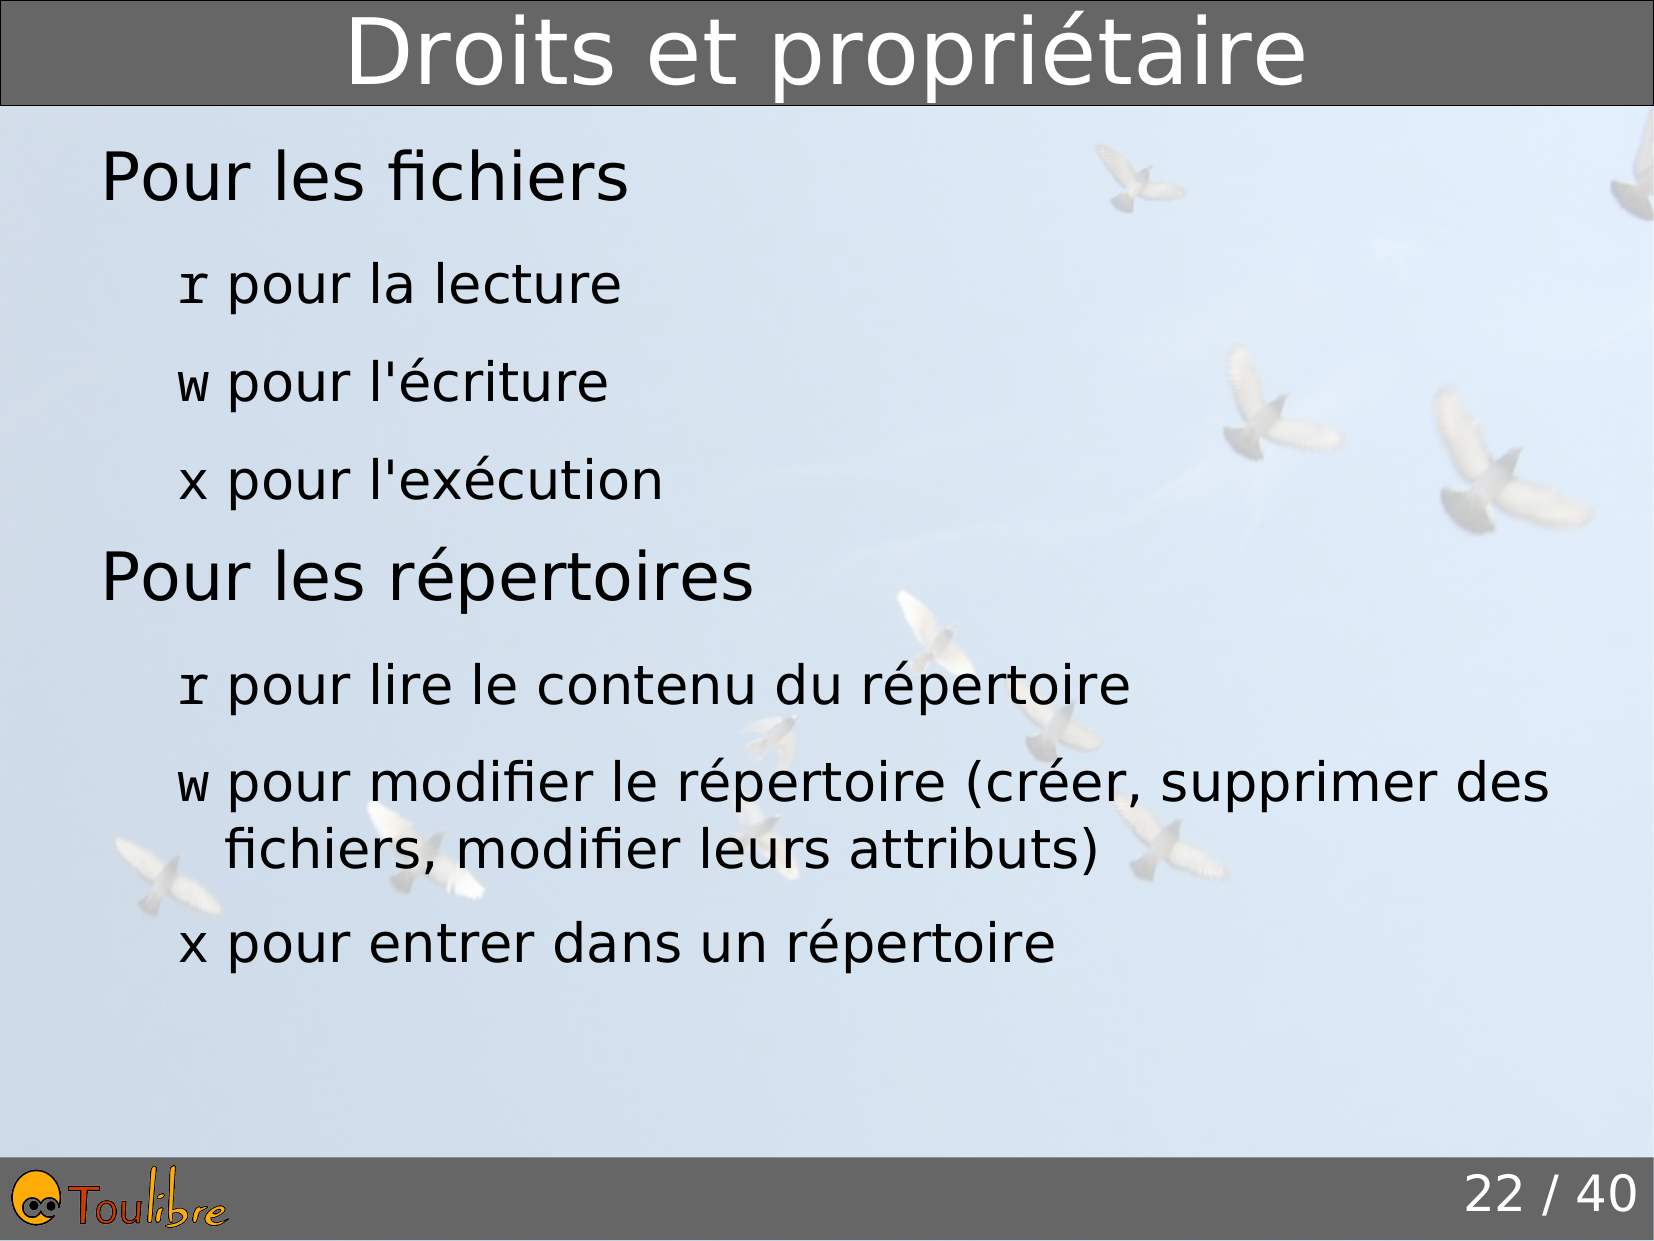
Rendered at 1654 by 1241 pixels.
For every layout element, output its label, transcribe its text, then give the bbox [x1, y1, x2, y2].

list Pour les fichiers r pour la lecture w pour l'écriture x pour l'exécution Pour les répertoires r pour lire le contenu du répertoire w pour modifier le répertoire (créer, supprimer des fichiers, modifier leurs attributs) x pour entrer dans un répertoire [82, 138, 1571, 1094]
title Droits et propriétaire [0, 0, 1654, 107]
picture [11, 1165, 229, 1228]
